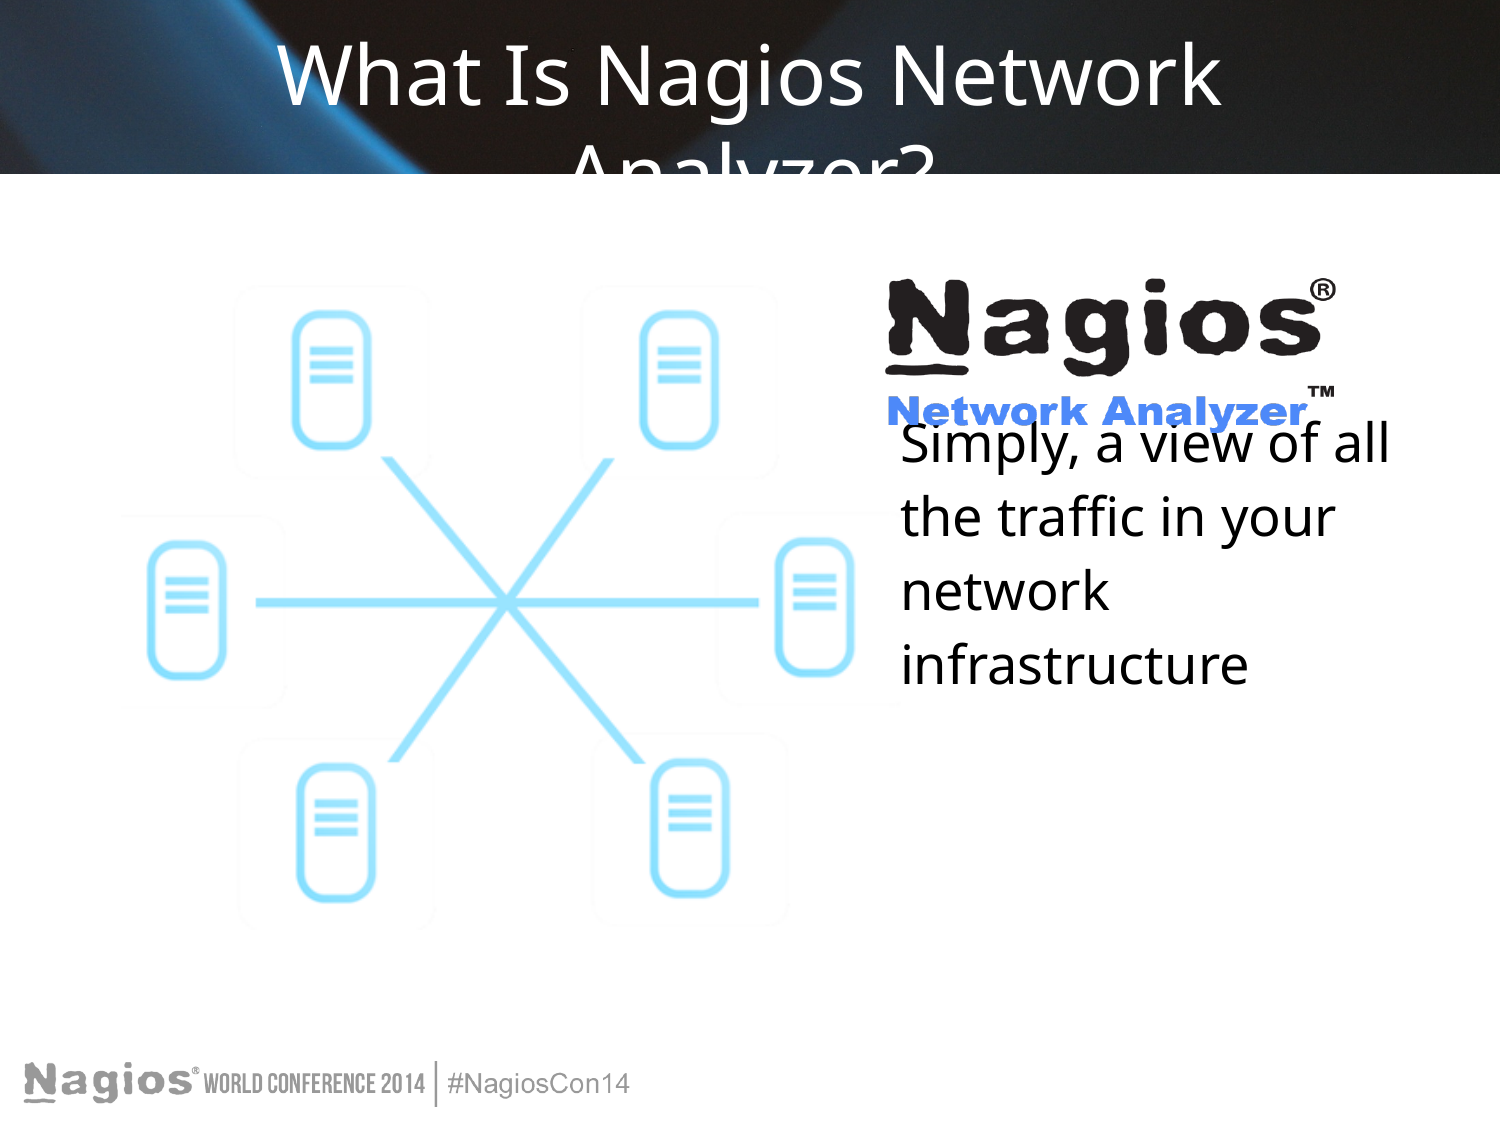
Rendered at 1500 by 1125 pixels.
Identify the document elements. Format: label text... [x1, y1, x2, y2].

picture [121, 277, 1336, 931]
picture [12, 1040, 638, 1125]
picture [0, 0, 1500, 174]
title What Is Nagios Network Analyzer? [75, 15, 1425, 174]
text_box Simply, a view of all the traffic in your network infrastructure [900, 444, 1396, 661]
